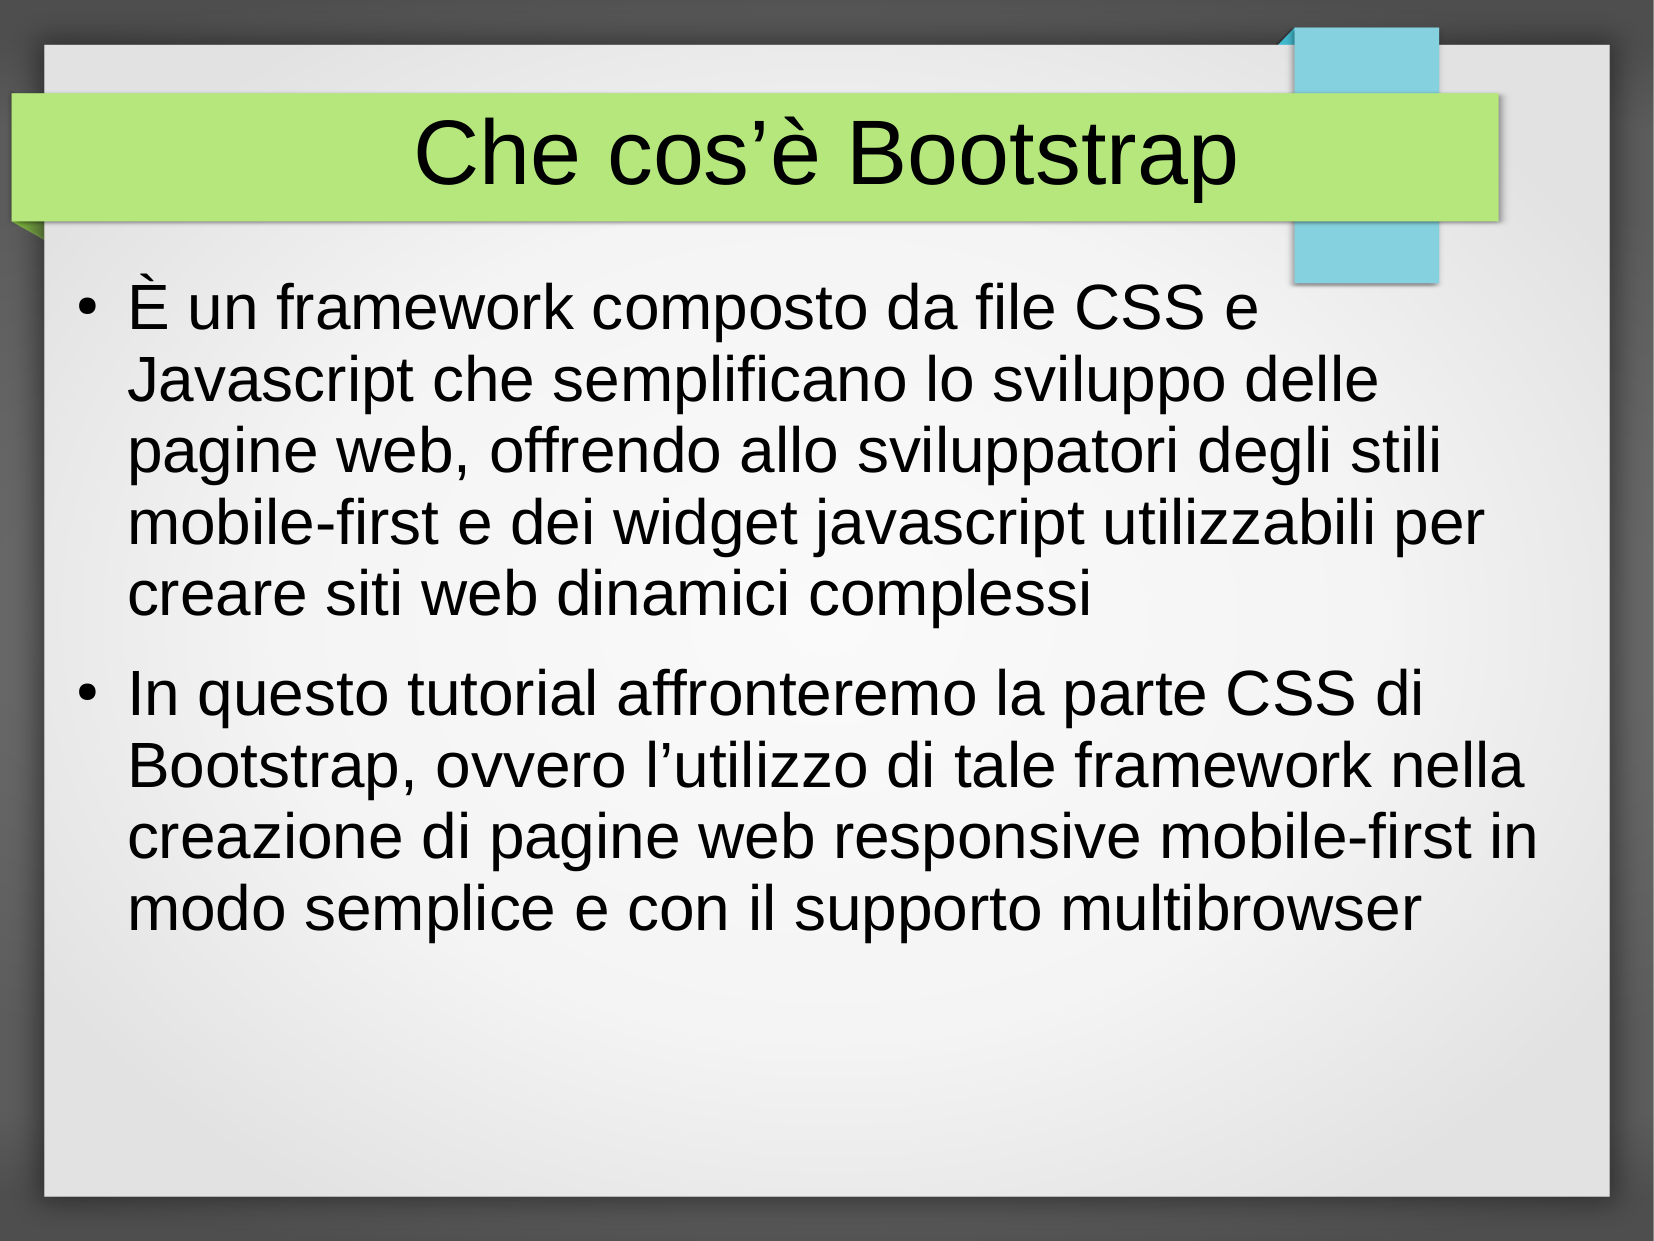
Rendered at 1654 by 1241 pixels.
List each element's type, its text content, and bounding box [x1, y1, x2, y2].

picture [0, 0, 1654, 1241]
list È un framework composto da file CSS e Javascript che semplificano lo sviluppo delle pagine web, offrendo allo sviluppatori degli stili mobile-first e dei widget javascript utilizzabili per creare siti web dinamici complessi In questo tutorial affronteremo la parte CSS di Bootstrap, ovvero l’utilizzo di tale framework nella creazione di pagine web responsive mobile-first in modo semplice e con il supporto multibrowser [59, 271, 1548, 991]
title Che cos’è Bootstrap [82, 49, 1571, 257]
